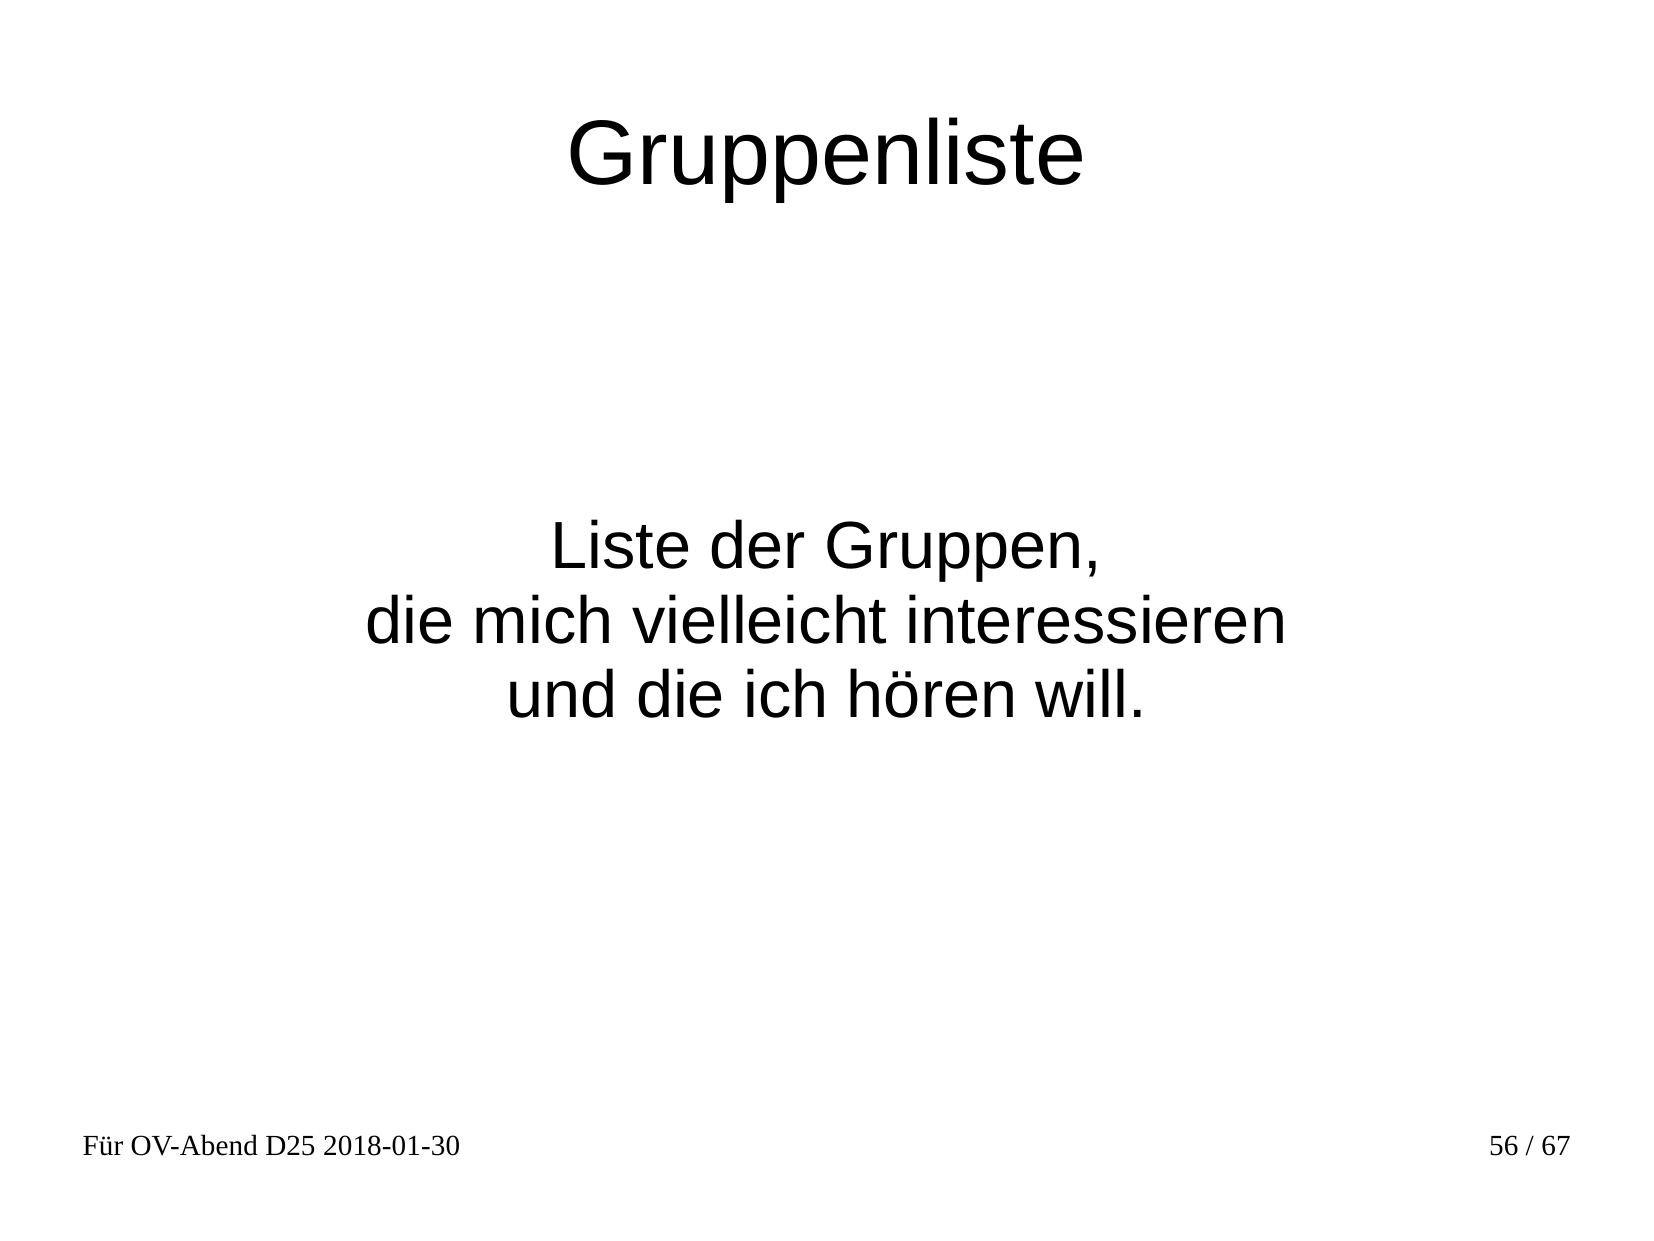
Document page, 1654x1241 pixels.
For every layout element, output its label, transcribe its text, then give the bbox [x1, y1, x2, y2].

title Gruppenliste [82, 49, 1571, 257]
list Liste der Gruppen, die mich vielleicht interessieren und die ich hören will. [82, 507, 1571, 821]
